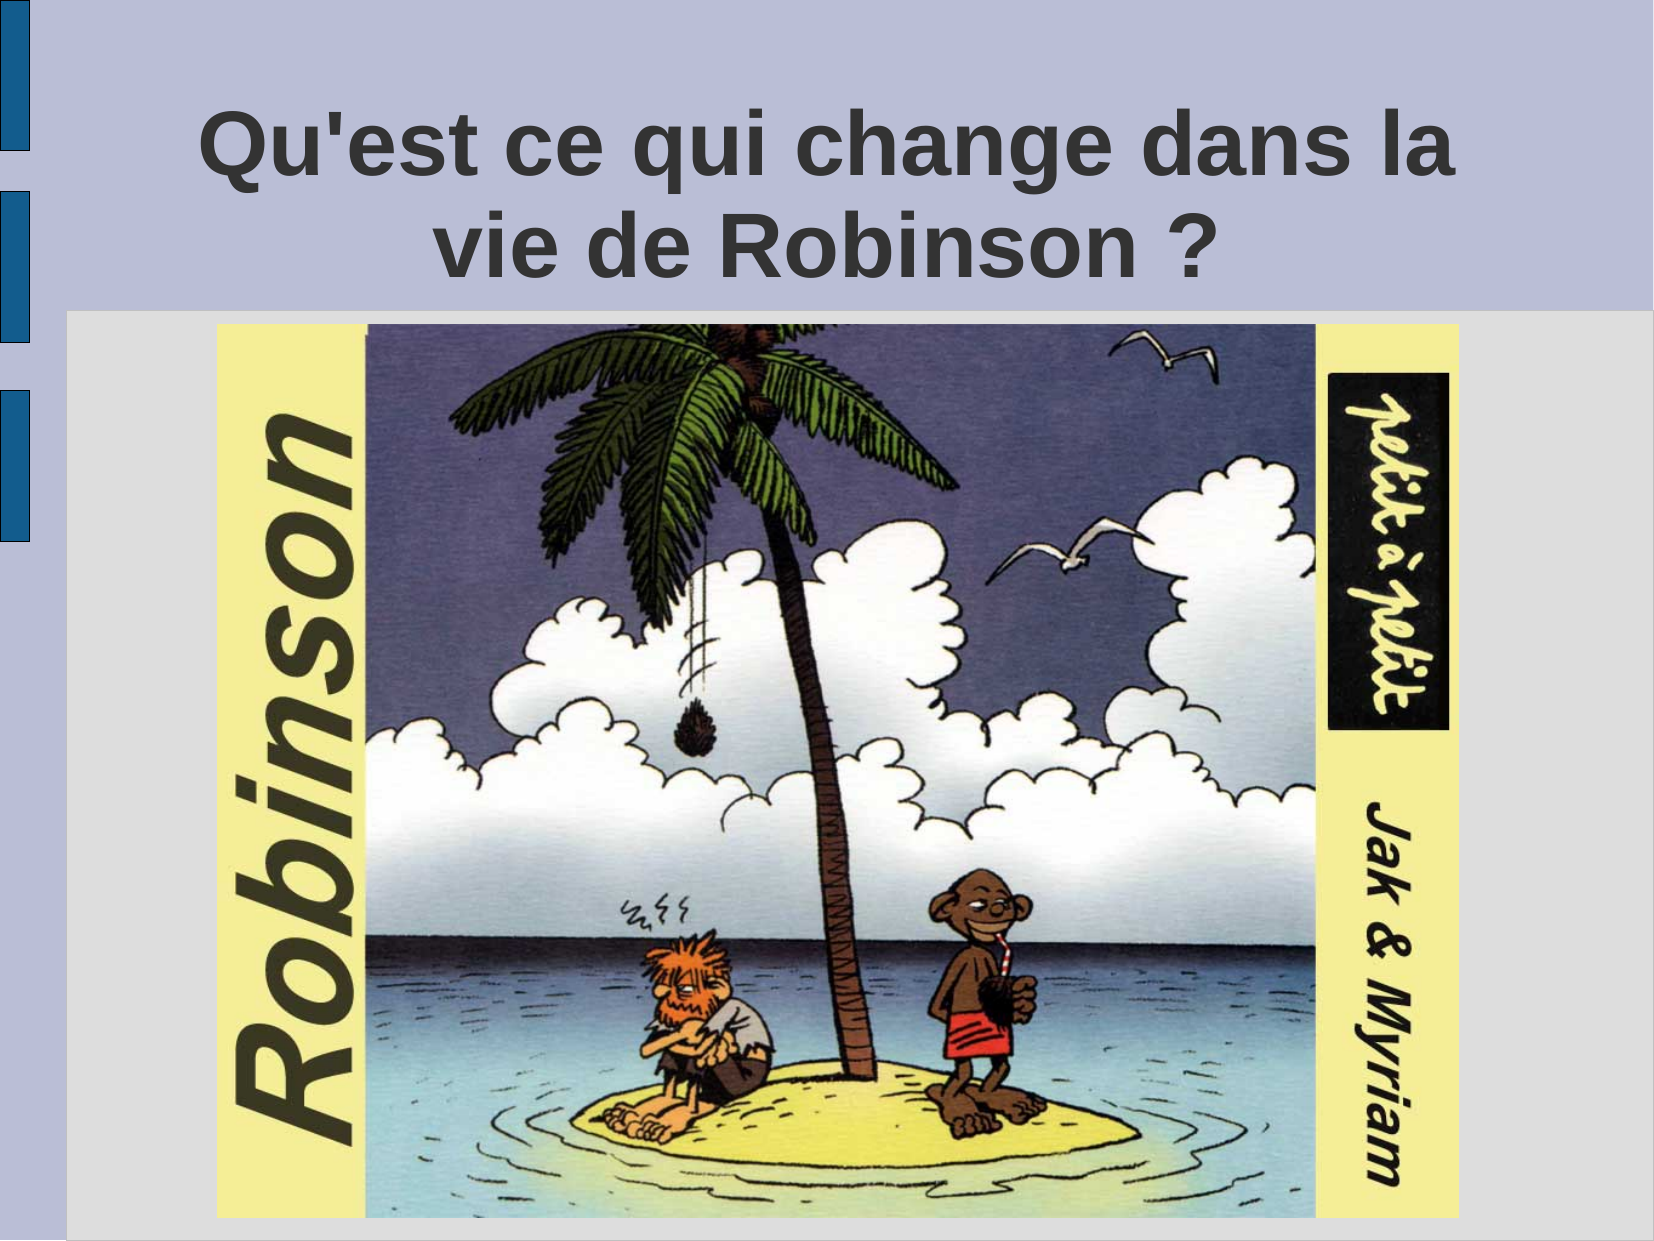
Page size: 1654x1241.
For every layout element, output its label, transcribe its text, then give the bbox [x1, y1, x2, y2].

picture [217, 324, 1459, 1218]
title Qu'est ce qui change dans la vie de Robinson ? [121, 91, 1534, 299]
